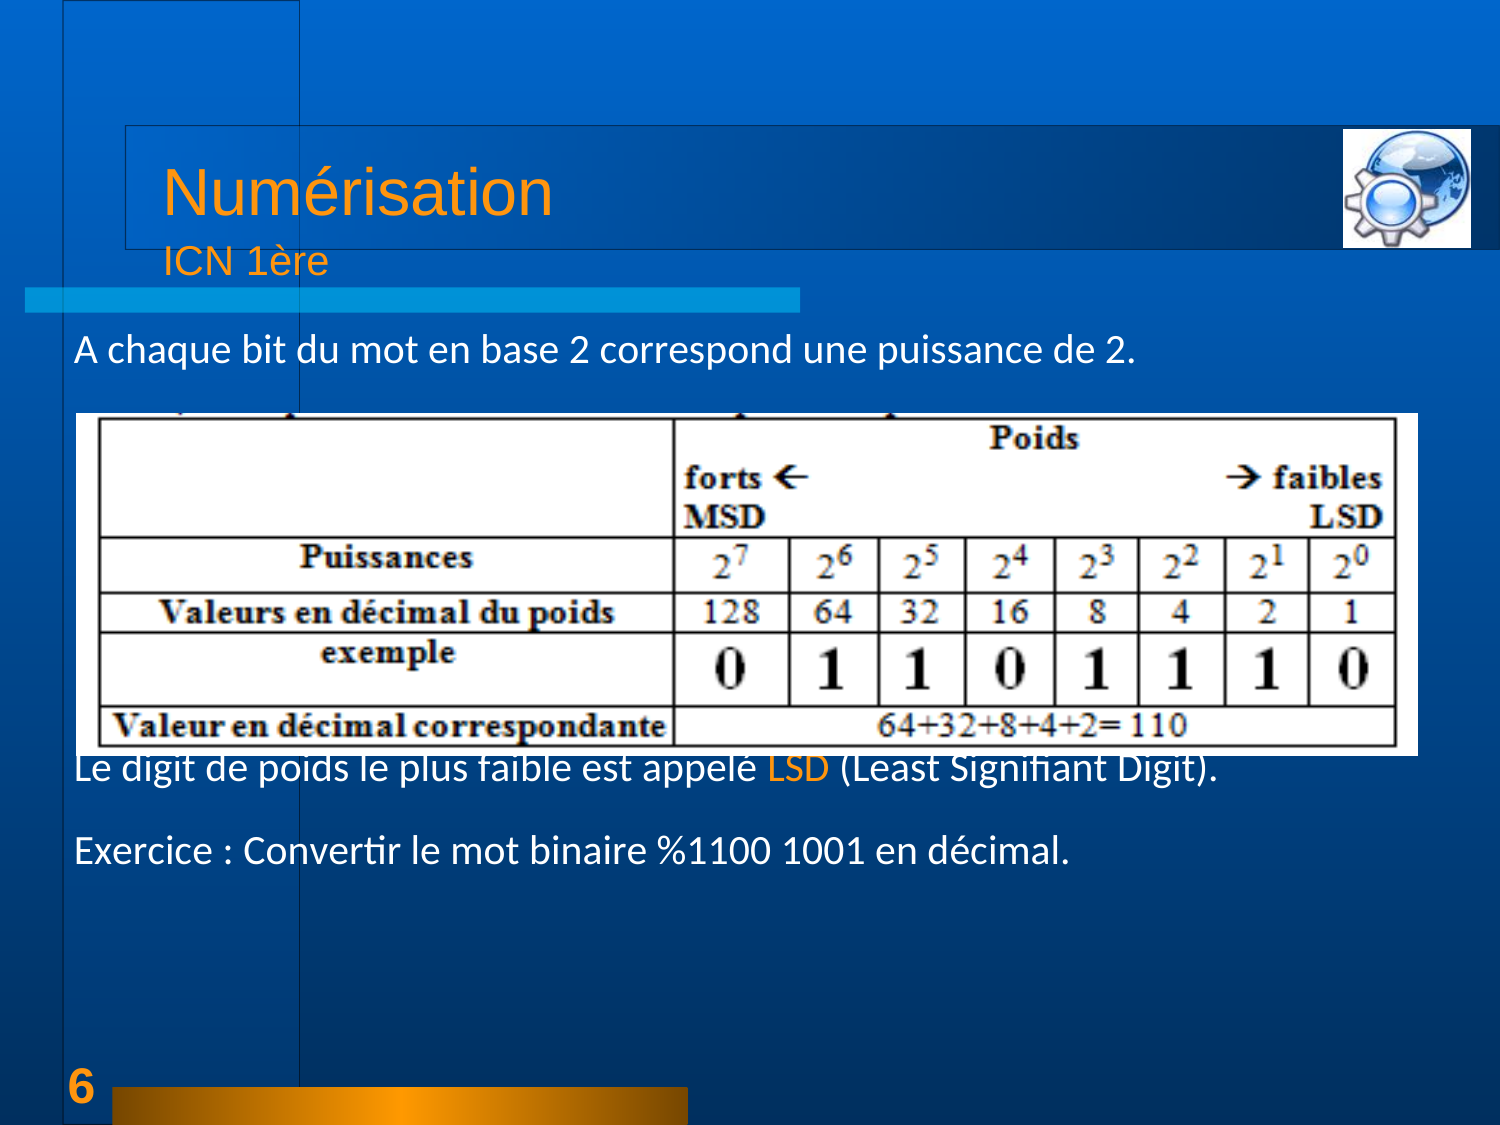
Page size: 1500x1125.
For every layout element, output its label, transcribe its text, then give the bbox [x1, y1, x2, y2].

picture [1343, 129, 1471, 248]
picture [76, 413, 1418, 756]
text_box A chaque bit du mot en base 2 correspond une puissance de 2. Le digit de poids le plus fort est appelé MSD (Most Signifiant Digit). Le digit de poids le plus faible est appelé LSD (Least Signifiant Digit). Exercice : Convertir le mot binaire %1100 1001 en décimal. [59, 324, 1477, 1003]
